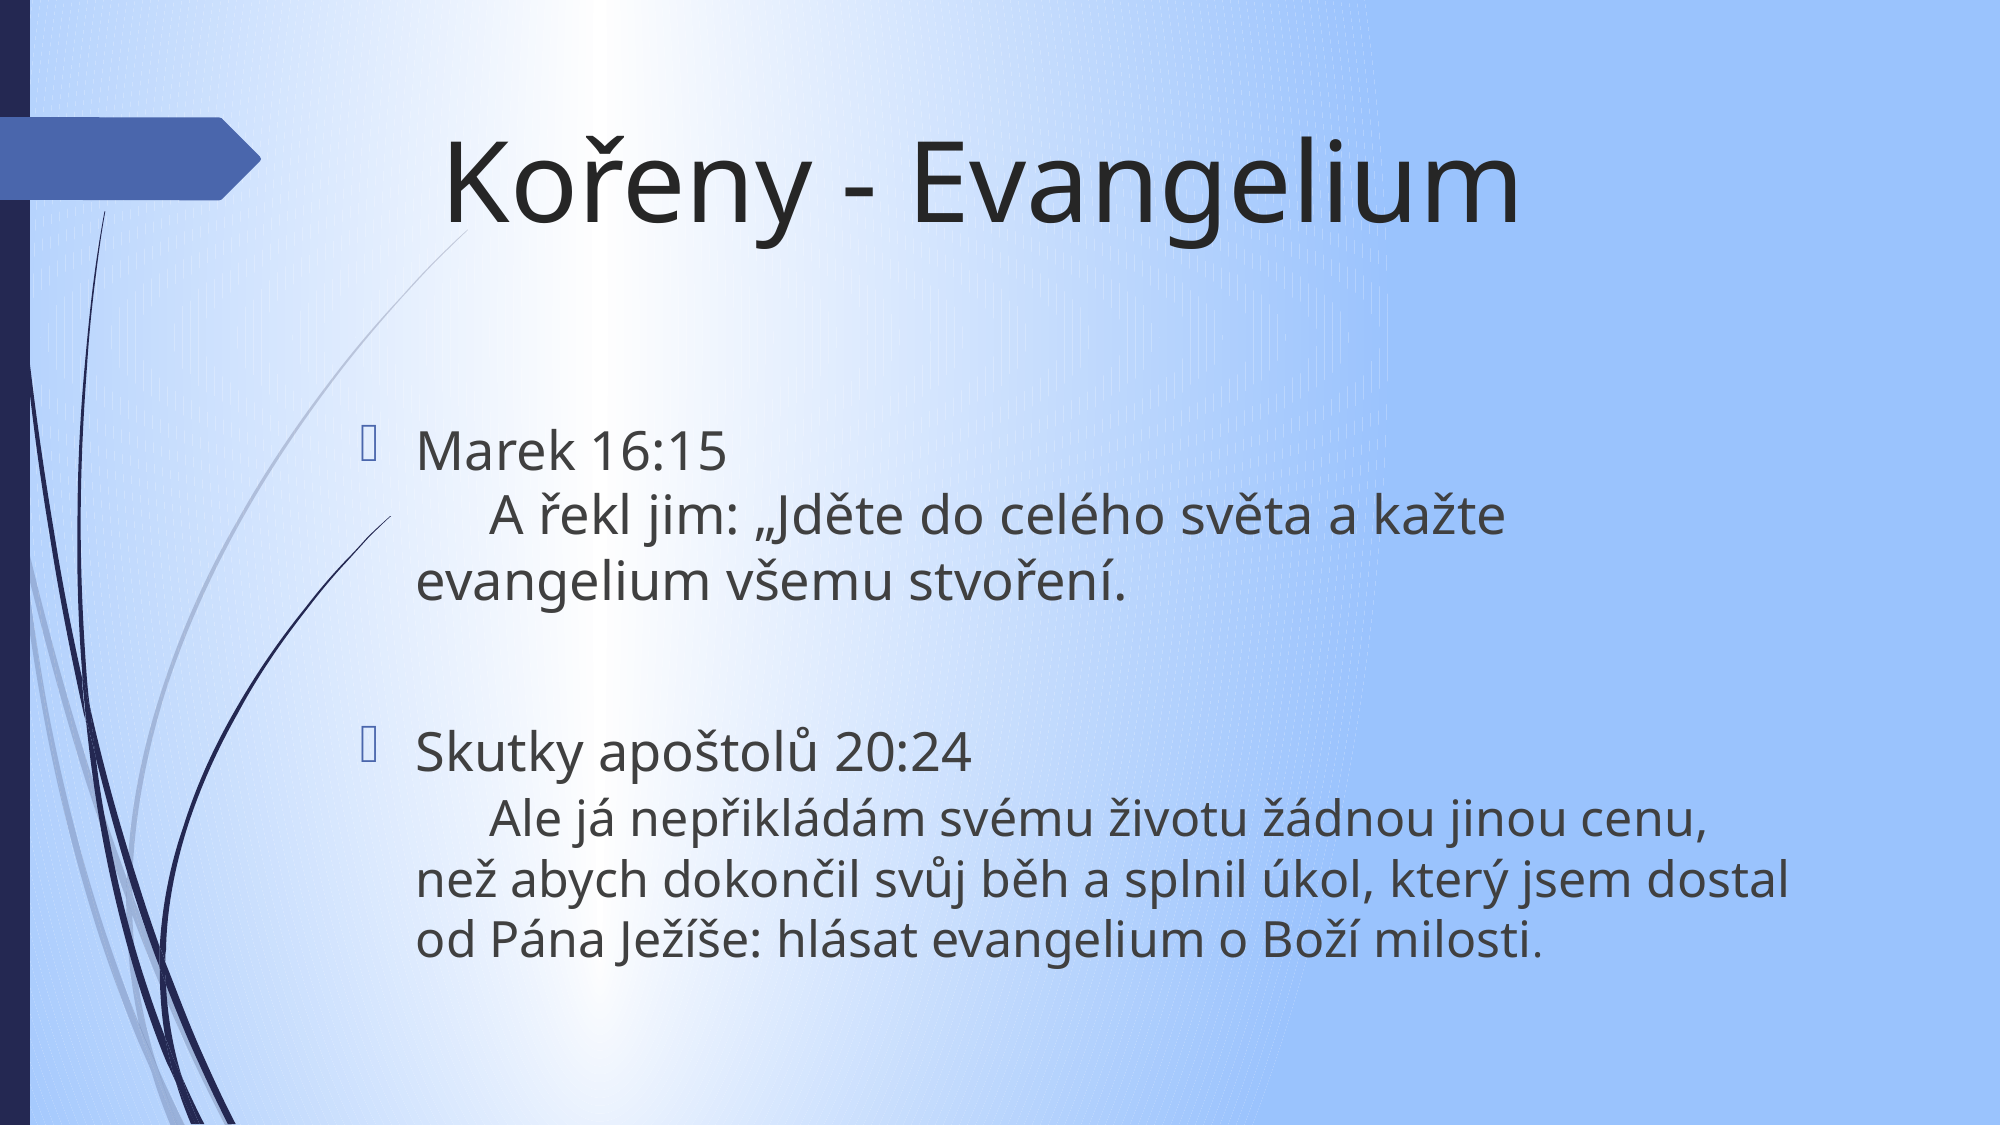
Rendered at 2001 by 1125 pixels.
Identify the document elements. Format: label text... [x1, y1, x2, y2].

list Marek 16:15 A řekl jim: „Jděte do celého světa a kažte evangelium všemu stvoření. Skutky apoštolů 20:24 Ale já nepřikládám svému životu žádnou jinou cenu, než abych dokončil svůj běh a splnil úkol, který jsem dostal od Pána Ježíše: hlásat evangelium o Boží milosti. [344, 342, 1808, 963]
title Kořeny - Evangelium [425, 102, 1888, 313]
